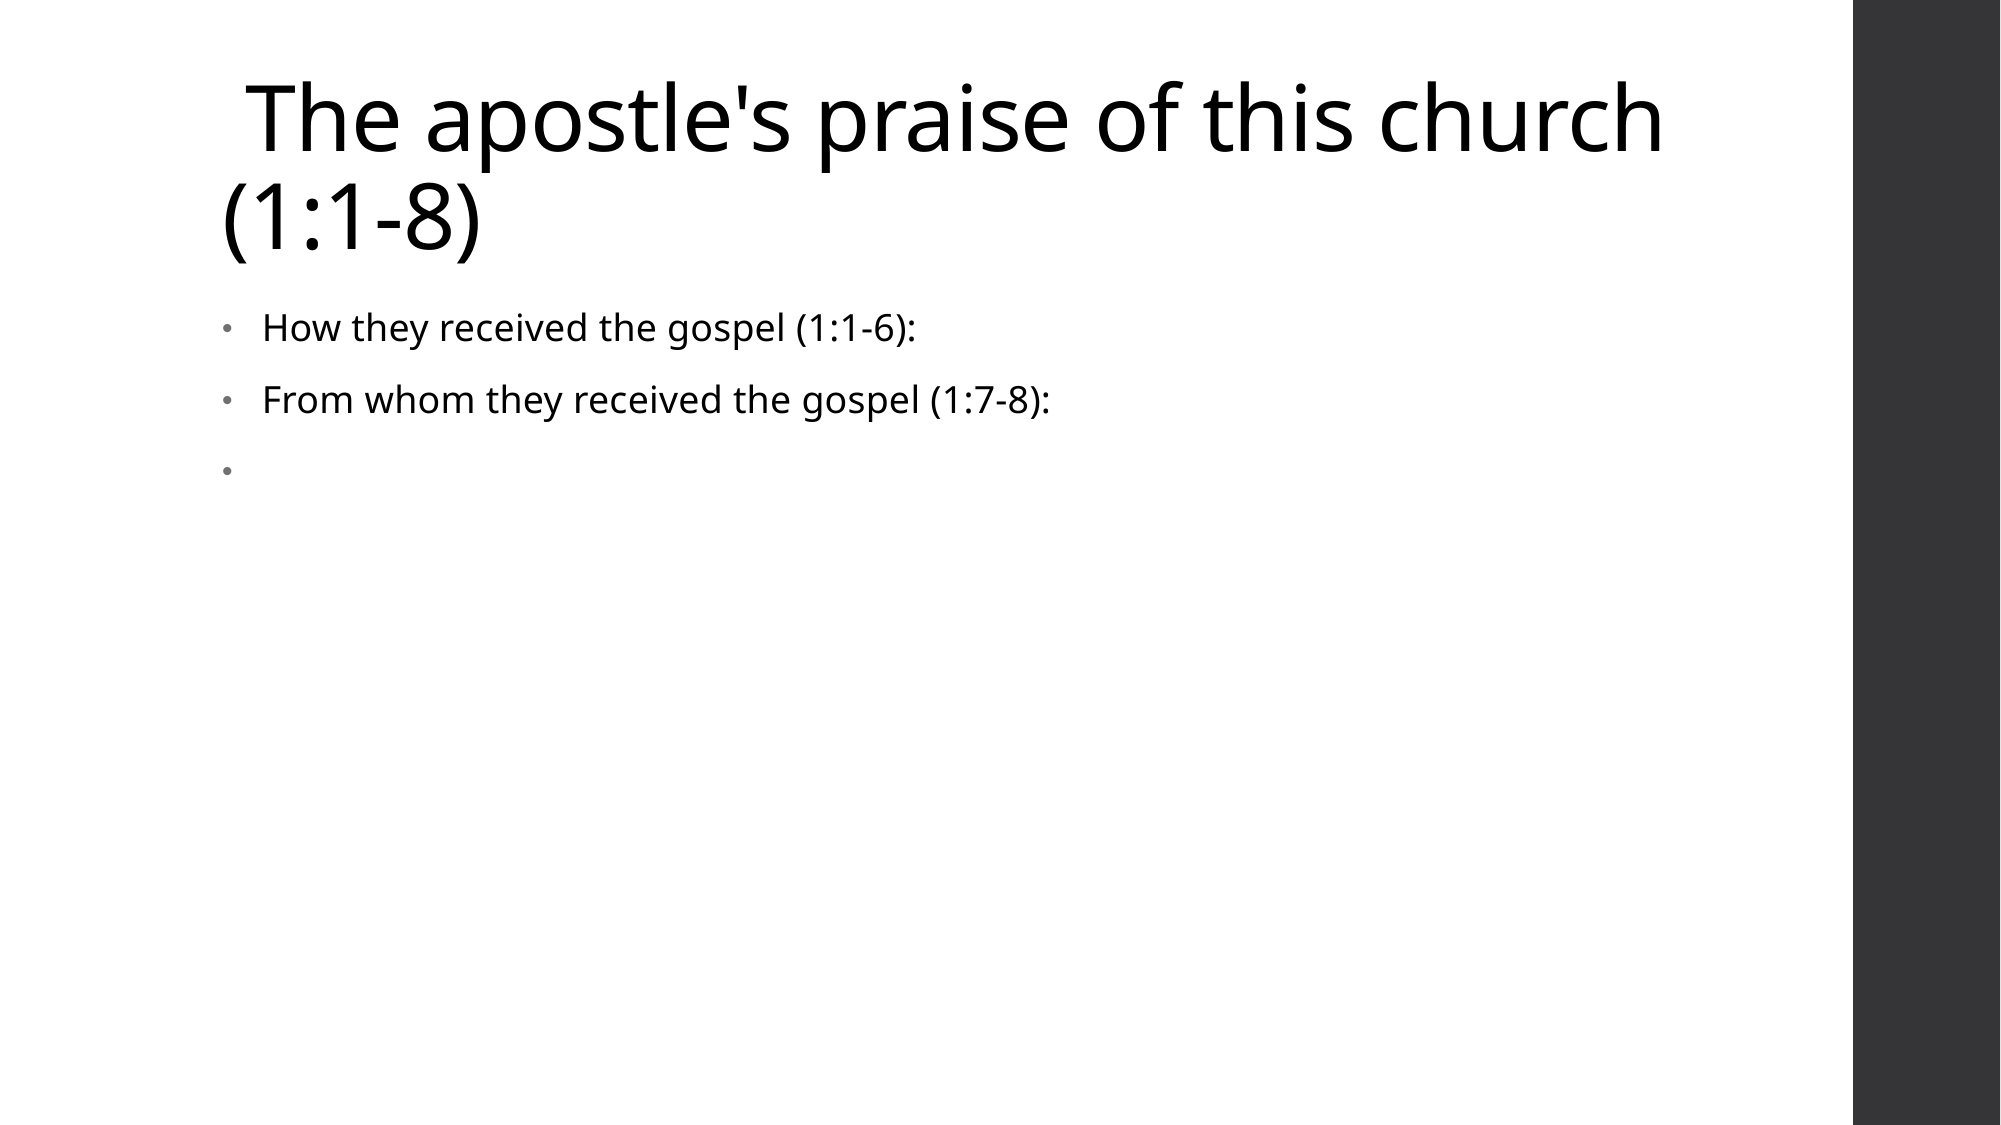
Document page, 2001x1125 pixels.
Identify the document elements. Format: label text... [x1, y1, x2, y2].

title The apostle's praise of this church (1:1-8) [206, 60, 1797, 278]
list How they received the gospel (1:1-6): From whom they received the gospel (1:7-8): [206, 299, 1617, 1014]
